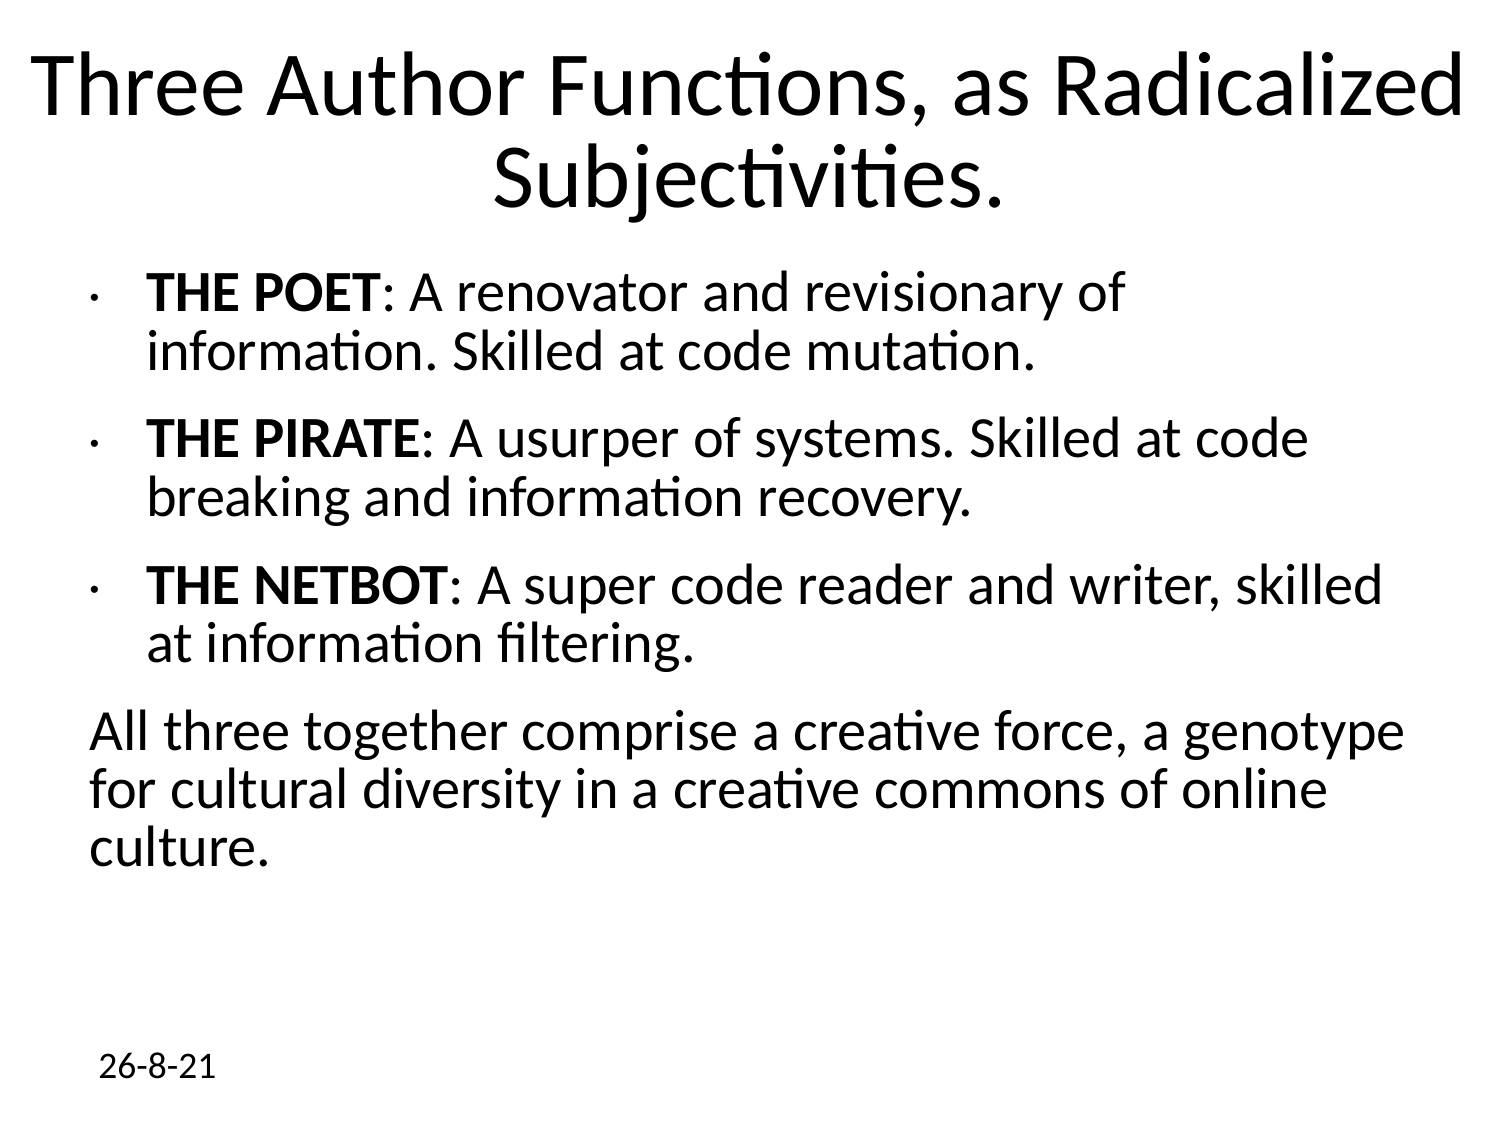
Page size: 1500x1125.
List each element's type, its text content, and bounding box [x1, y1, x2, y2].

title Three Author Functions, as Radicalized Subjectivities. [0, 45, 1500, 233]
list THE POET: A renovator and revisionary of information. Skilled at code mutation. THE PIRATE: A usurper of systems. Skilled at code breaking and information recovery. THE NETBOT: A super code reader and writer, skilled at information filtering. All three together comprise a creative force, a genotype for cultural diversity in a creative commons of online culture. [75, 260, 1425, 1004]
